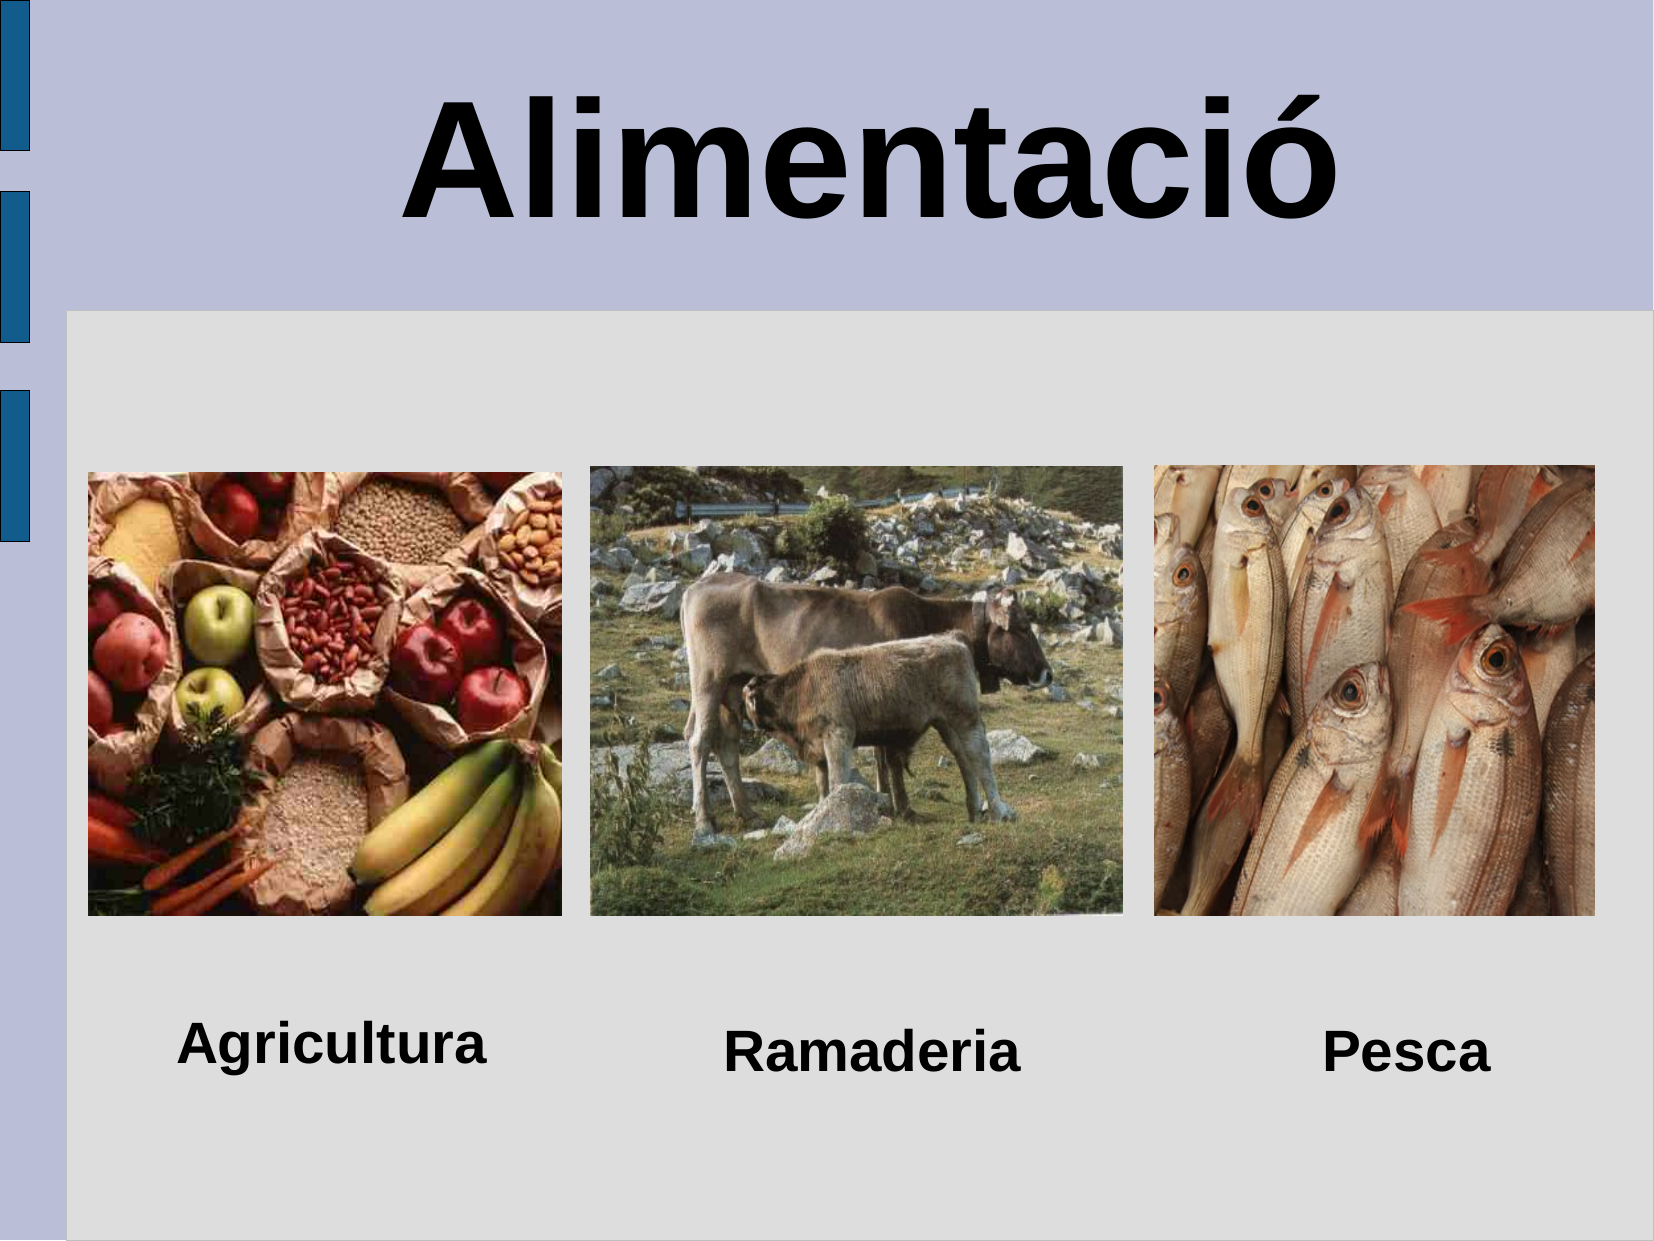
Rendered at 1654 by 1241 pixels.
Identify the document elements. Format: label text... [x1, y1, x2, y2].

text_box Ramaderia [708, 1011, 1037, 1093]
text_box Alimentació [383, 59, 1359, 266]
picture [590, 466, 1139, 916]
picture [88, 472, 565, 916]
text_box Pesca [1307, 1011, 1506, 1093]
text_box Agricultura [161, 1003, 502, 1086]
picture [1151, 465, 1595, 916]
